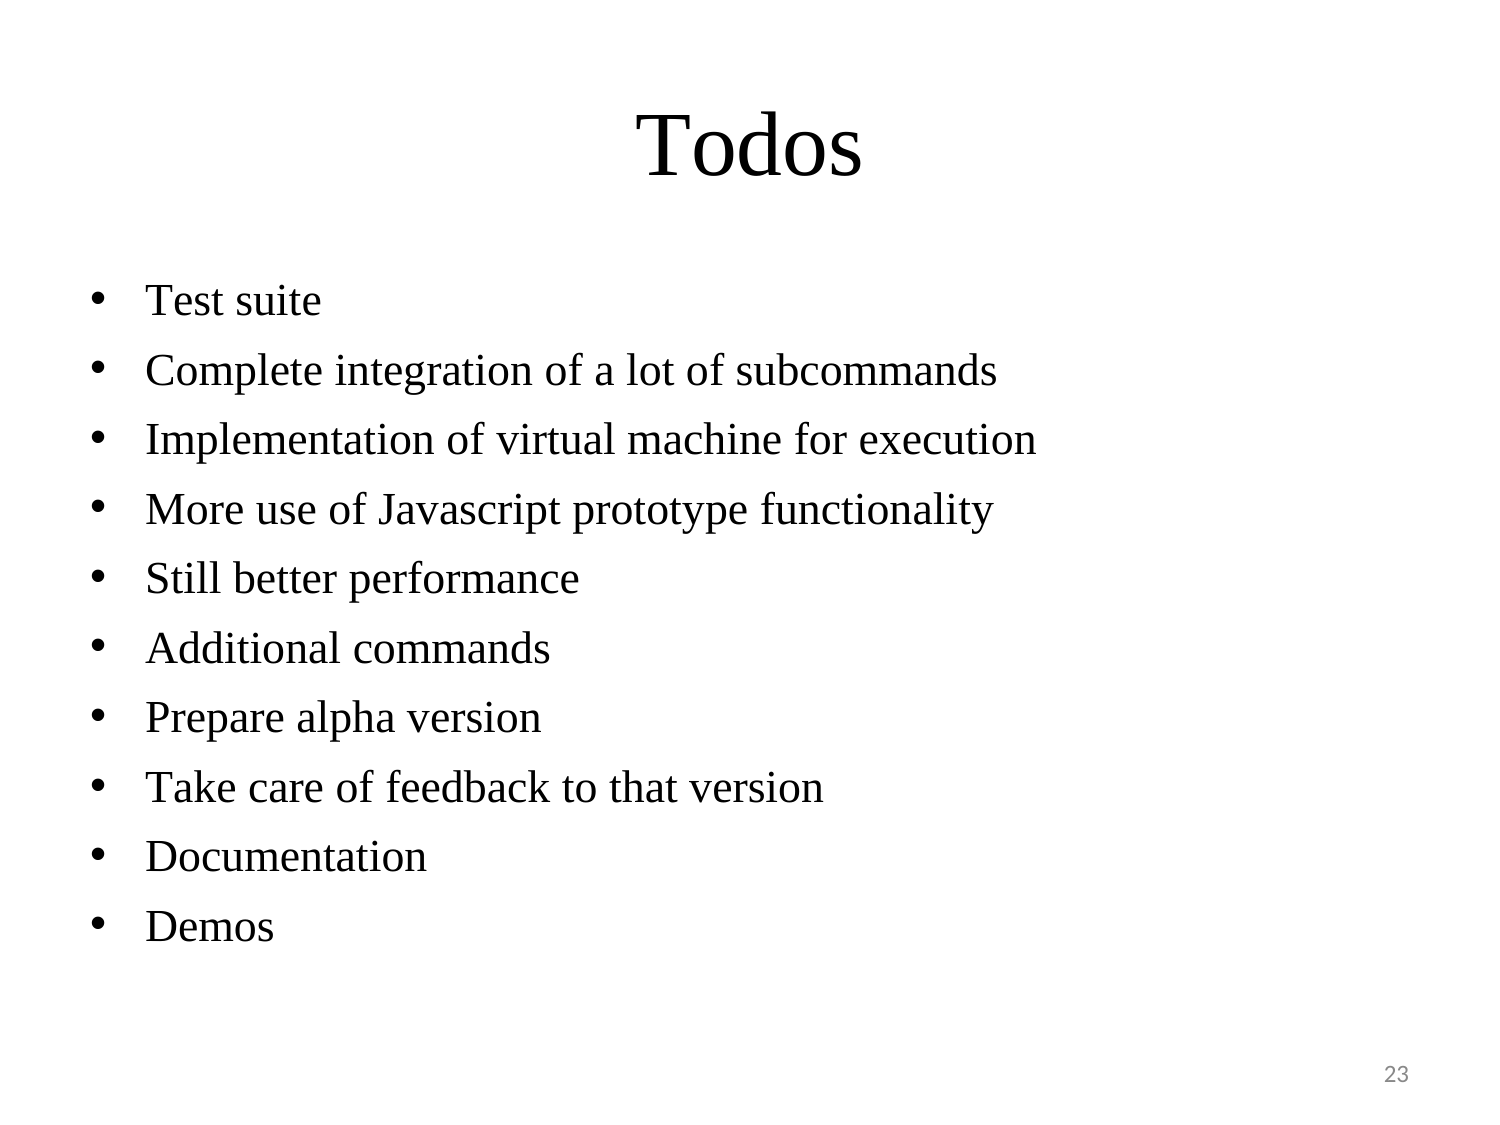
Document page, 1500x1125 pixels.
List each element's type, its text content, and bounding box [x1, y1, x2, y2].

text_box Test suite Complete integration of a lot of subcommands Implementation of virtual machine for execution More use of Javascript prototype functionality Still better performance Additional commands Prepare alpha version Take care of feedback to that version Documentation Demos [75, 262, 1426, 1005]
text_box Todos‏ [75, 45, 1426, 233]
